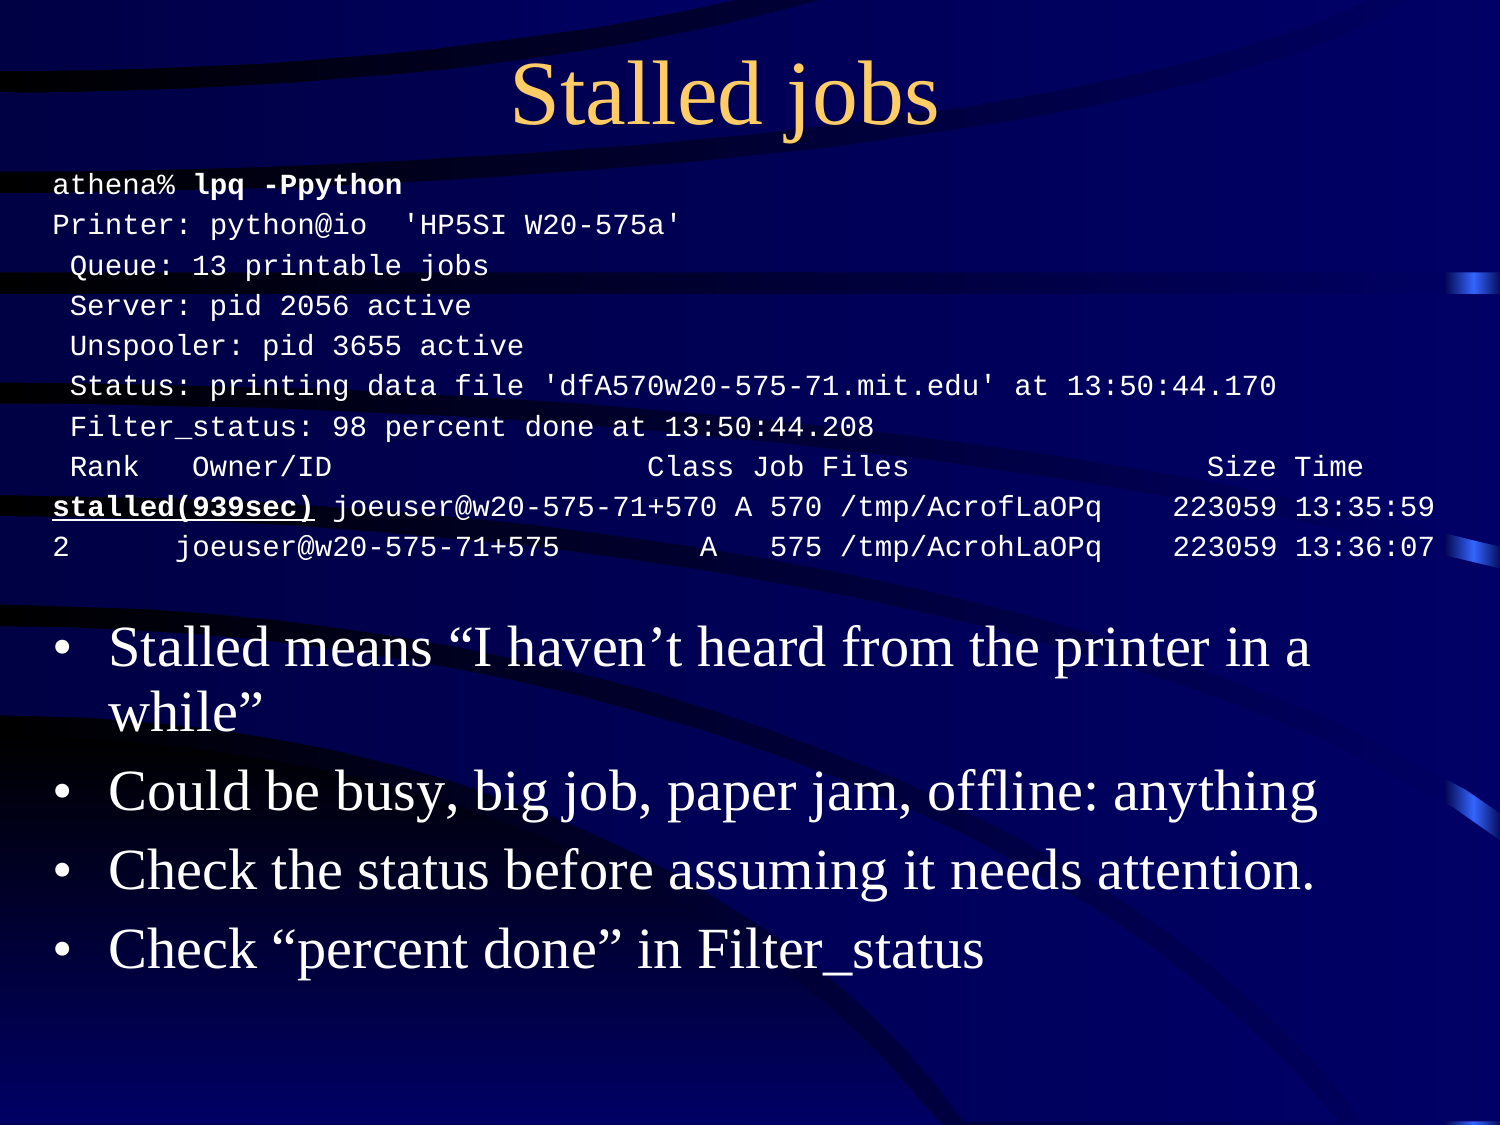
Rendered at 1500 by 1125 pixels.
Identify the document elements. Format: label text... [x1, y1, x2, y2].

title Stalled jobs [87, 0, 1363, 162]
list athena% lpq -Ppython Printer: python@io 'HP5SI W20-575a' Queue: 13 printable jobs Server: pid 2056 active Unspooler: pid 3655 active Status: printing data file 'dfA570w20-575-71.mit.edu' at 13:50:44.170 Filter_status: 98 percent done at 13:50:44.208 Rank Owner/ID Class Job Files Size Time stalled(939sec) joeuser@w20-575-71+570 A 570 /tmp/AcrofLaOPq 223059 13:35:59 2 joeuser@w20-575-71+575 A 575 /tmp/AcrohLaOPq 223059 13:36:07 Stalled means “I haven’t heard from the printer in a while” Could be busy, big job, paper jam, offline: anything Check the status before assuming it needs attention. Check “percent done” in Filter_status [37, 162, 1463, 1088]
